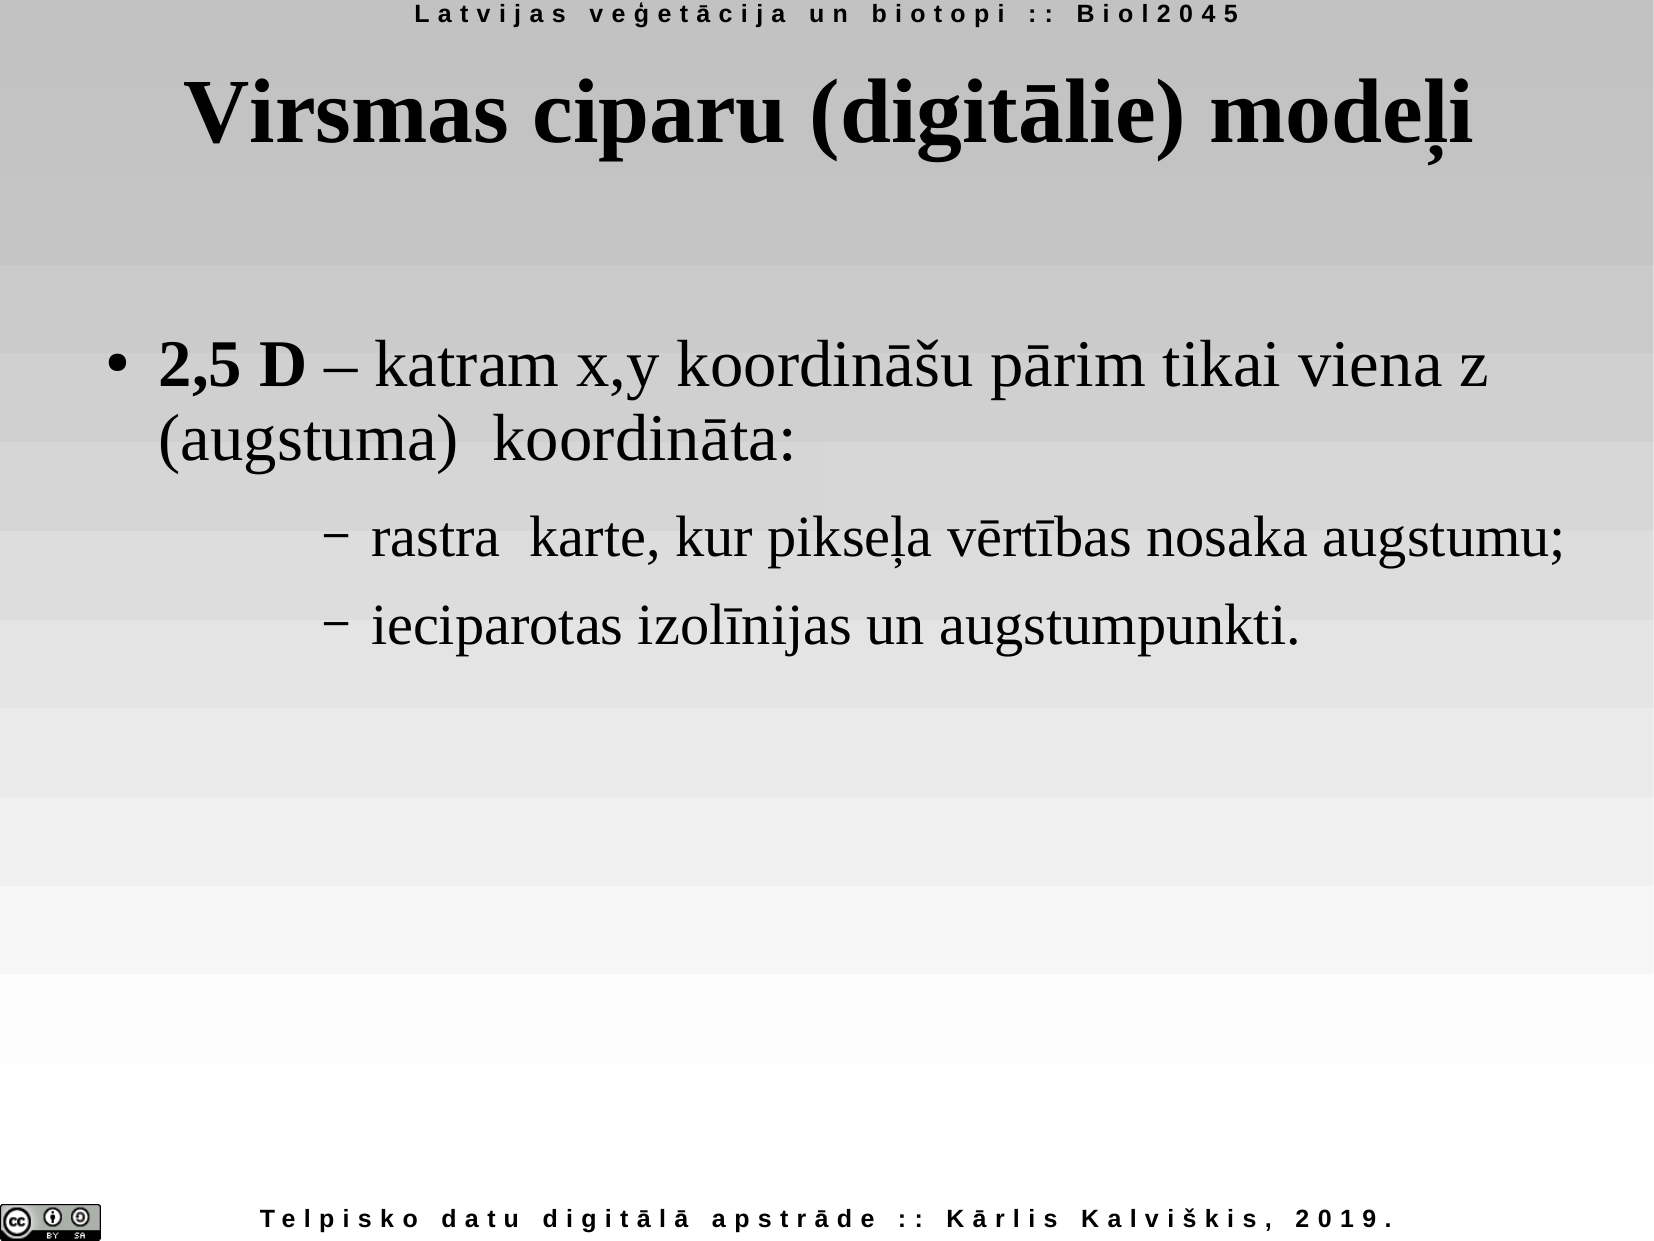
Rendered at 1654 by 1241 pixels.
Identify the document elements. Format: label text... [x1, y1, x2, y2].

list 2,5 D – katram x,y koordināšu pārim tikai viena z (augstuma) koordināta: rastra karte, kur pikseļa vērtības nosaka augstumu; ieciparotas izolīnijas un augstumpunkti. [87, 327, 1602, 1172]
picture [0, 0, 1654, 1241]
title Virsmas ciparu (digitālie) modeļi [34, 61, 1626, 296]
